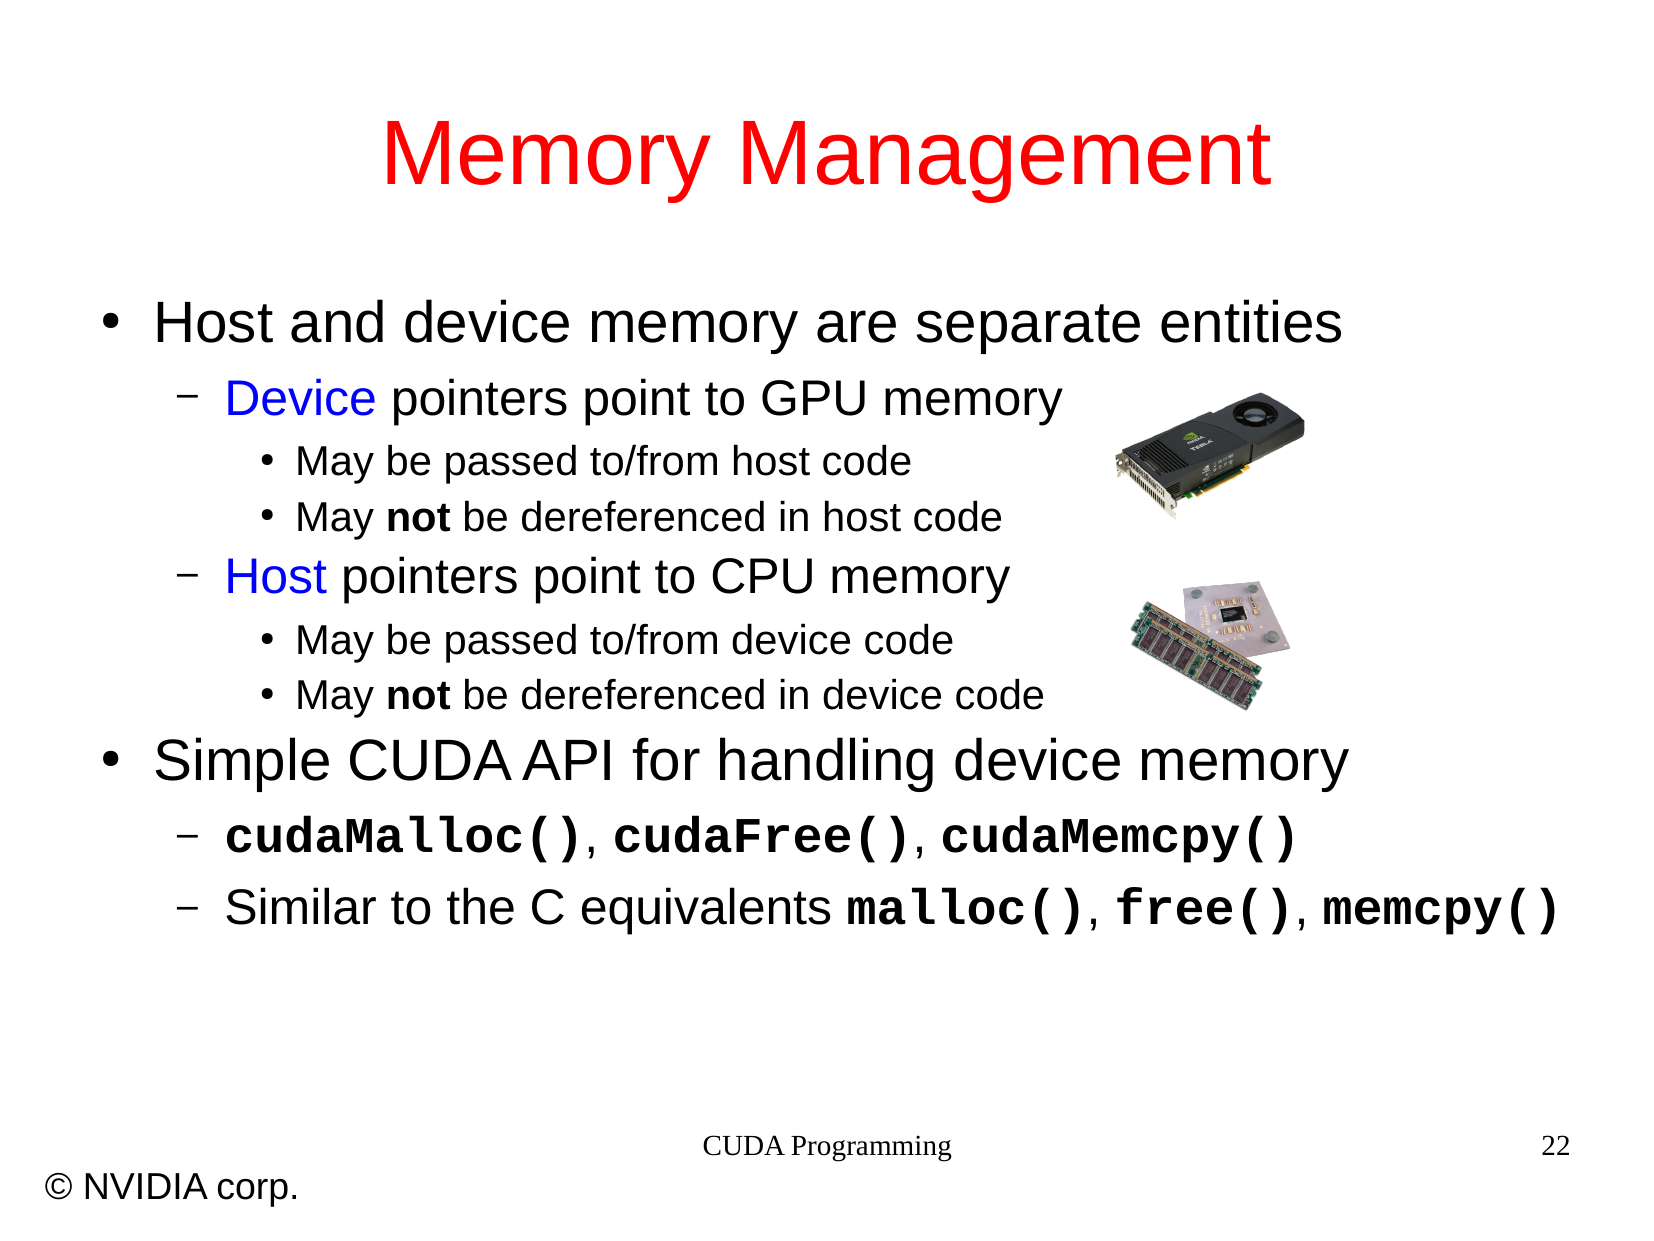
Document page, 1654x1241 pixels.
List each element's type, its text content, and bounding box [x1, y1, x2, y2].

list Host and device memory are separate entities Device pointers point to GPU memory May be passed to/from host code May not be dereferenced in host code Host pointers point to CPU memory May be passed to/from device code May not be dereferenced in device code Simple CUDA API for handling device memory cudaMalloc(), cudaFree(), cudaMemcpy() Similar to the C equivalents malloc(), free(), memcpy() [82, 290, 1571, 1109]
picture [1125, 562, 1325, 712]
picture [1110, 388, 1313, 526]
title Memory Management [82, 49, 1571, 257]
text_box © NVIDIA corp. [30, 1158, 331, 1216]
